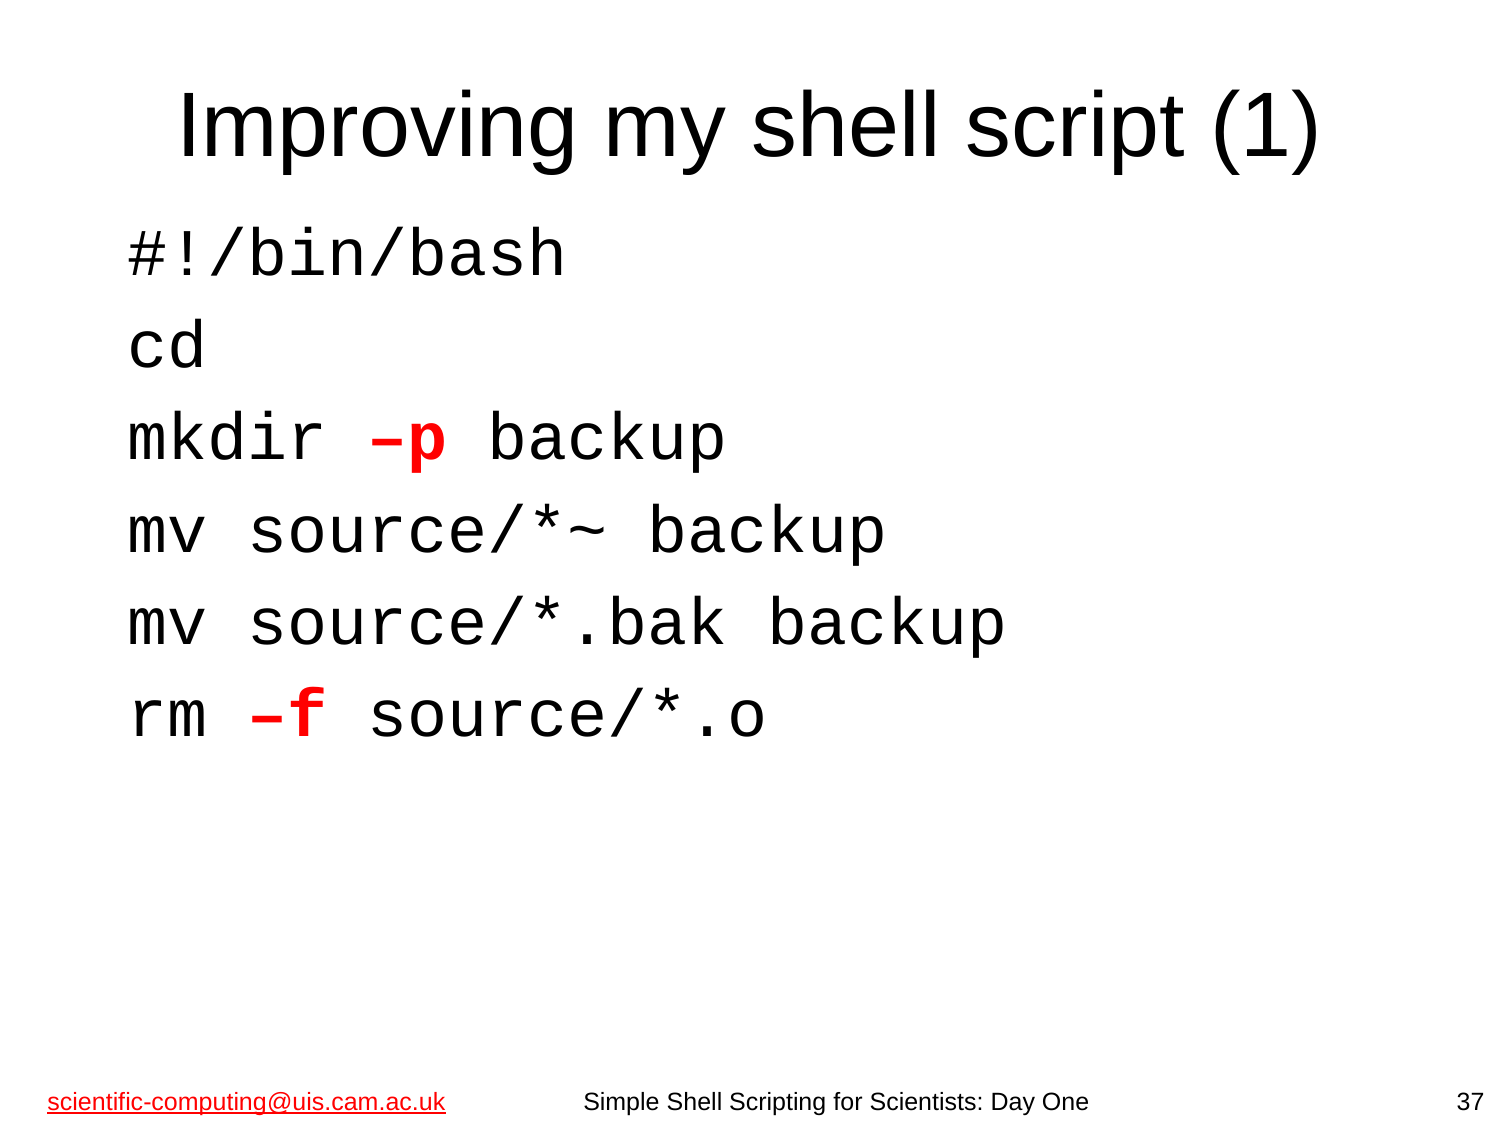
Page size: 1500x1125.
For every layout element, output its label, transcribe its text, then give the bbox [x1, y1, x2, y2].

list #!/bin/bash cd mkdir –p backup mv source/*~ backup mv source/*.bak backup rm –f source/*.o [112, 212, 1388, 1063]
title Improving my shell script (1) [37, 62, 1463, 188]
